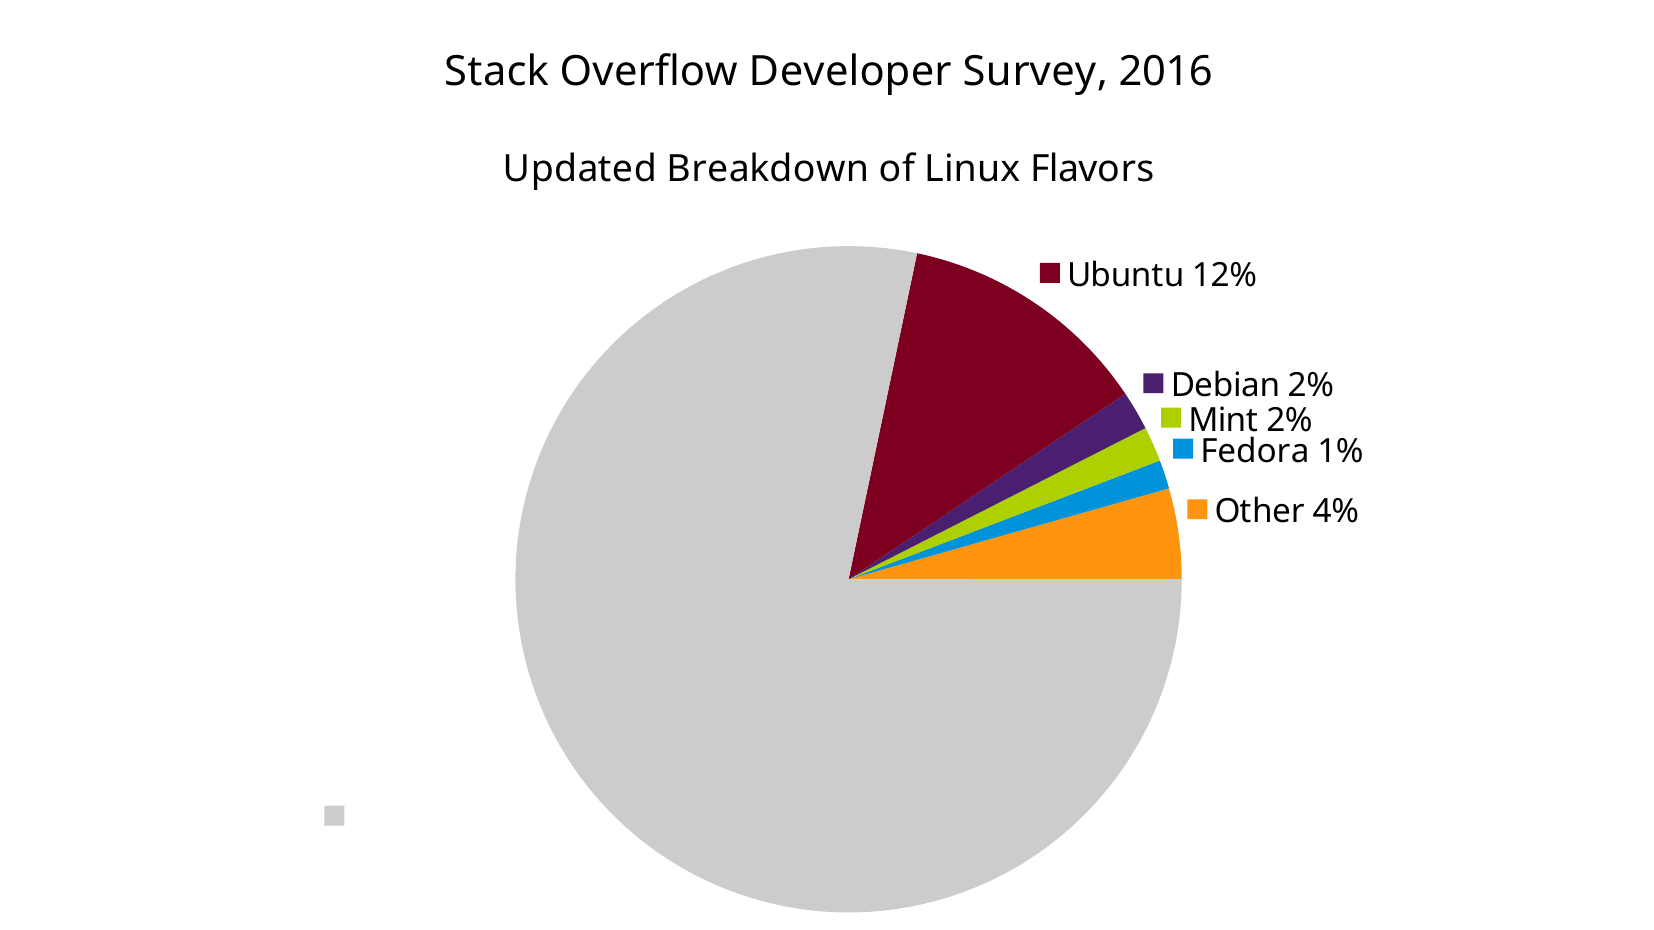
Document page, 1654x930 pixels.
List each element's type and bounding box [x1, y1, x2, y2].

chart [2, 1, 1653, 930]
